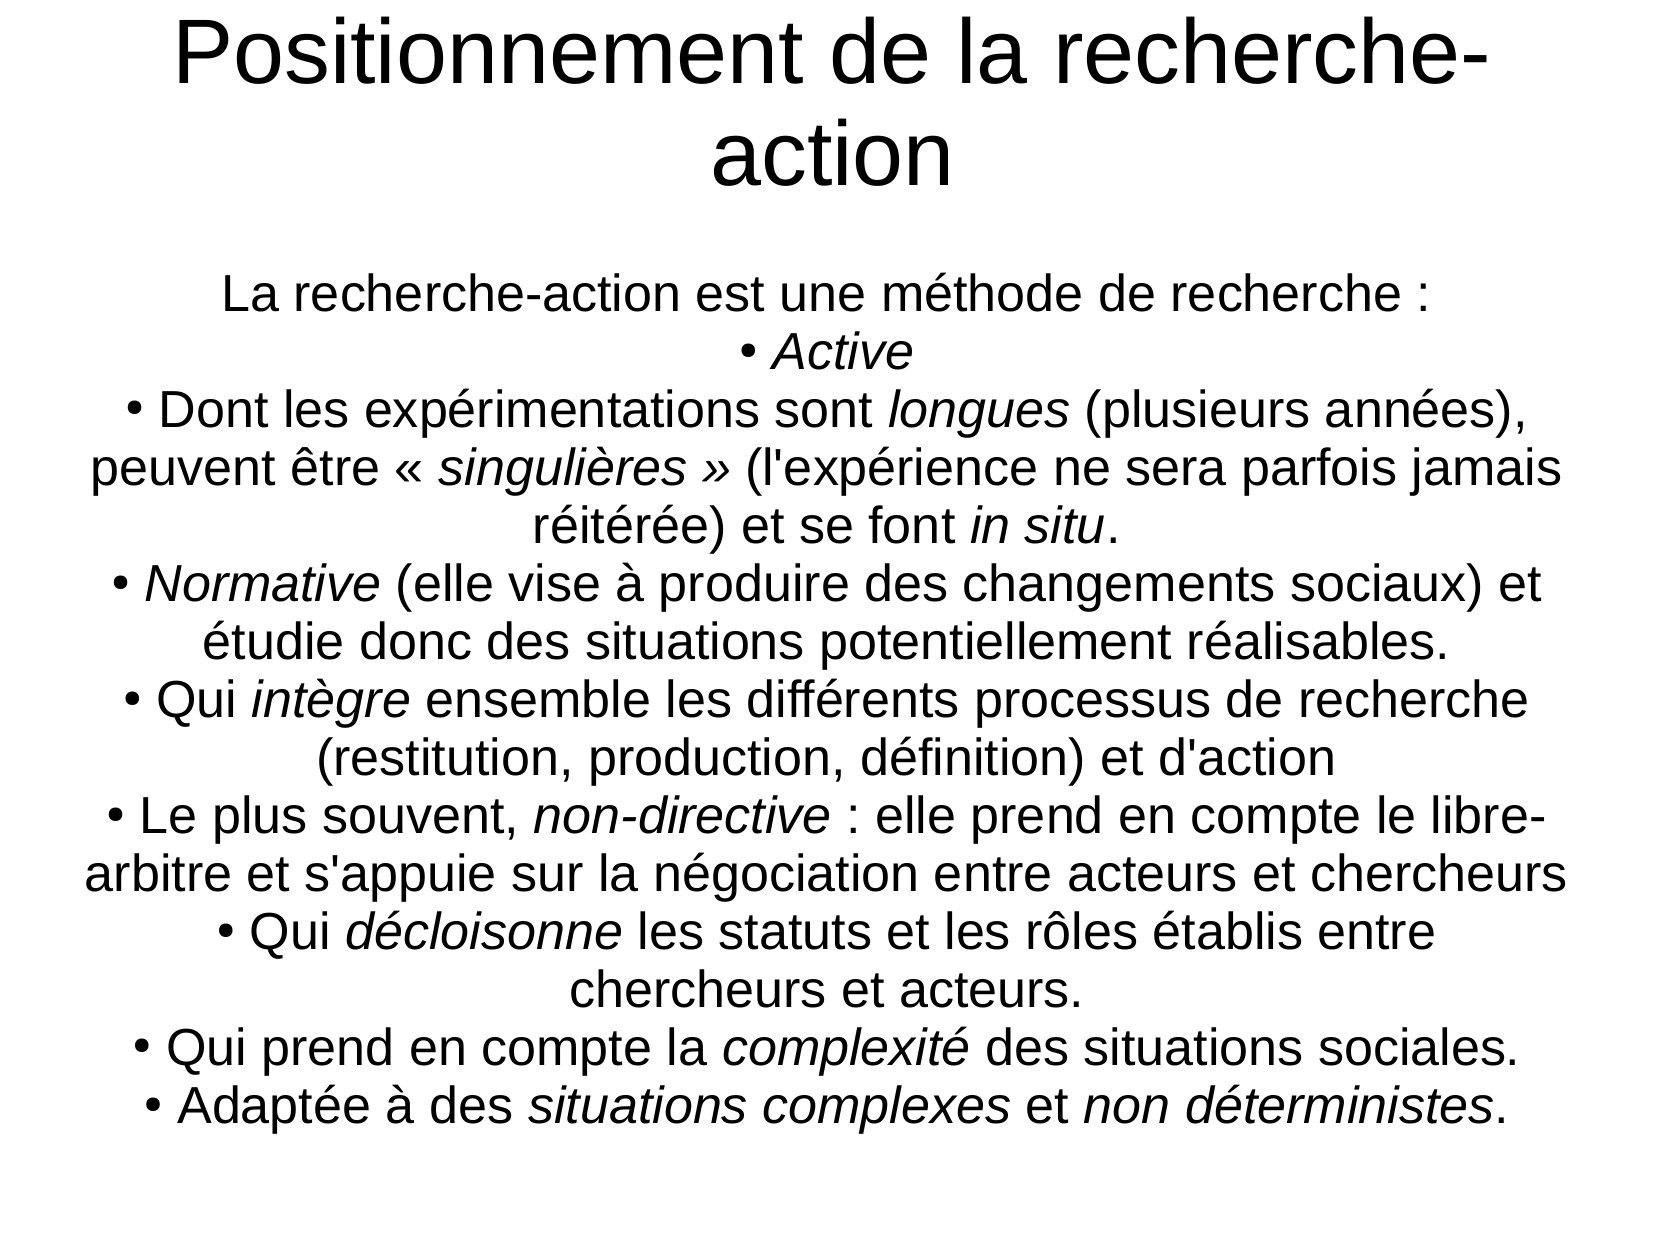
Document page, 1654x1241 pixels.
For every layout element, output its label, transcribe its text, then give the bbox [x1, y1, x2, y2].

title Positionnement de la recherche-action [88, 0, 1577, 206]
subtitle La recherche-action est une méthode de recherche : Active Dont les expérimentations sont longues (plusieurs années), peuvent être « singulières » (l'expérience ne sera parfois jamais réitérée) et se font in situ. Normative (elle vise à produire des changements sociaux) et étudie donc des situations potentiellement réalisables. Qui intègre ensemble les différents processus de recherche (restitution, production, définition) et d'action Le plus souvent, non-directive : elle prend en compte le libre-arbitre et s'appuie sur la négociation entre acteurs et chercheurs Qui décloisonne les statuts et les rôles établis entre chercheurs et acteurs. Qui prend en compte la complexité des situations sociales. Adaptée à des situations complexes et non déterministes. [82, 264, 1571, 1135]
